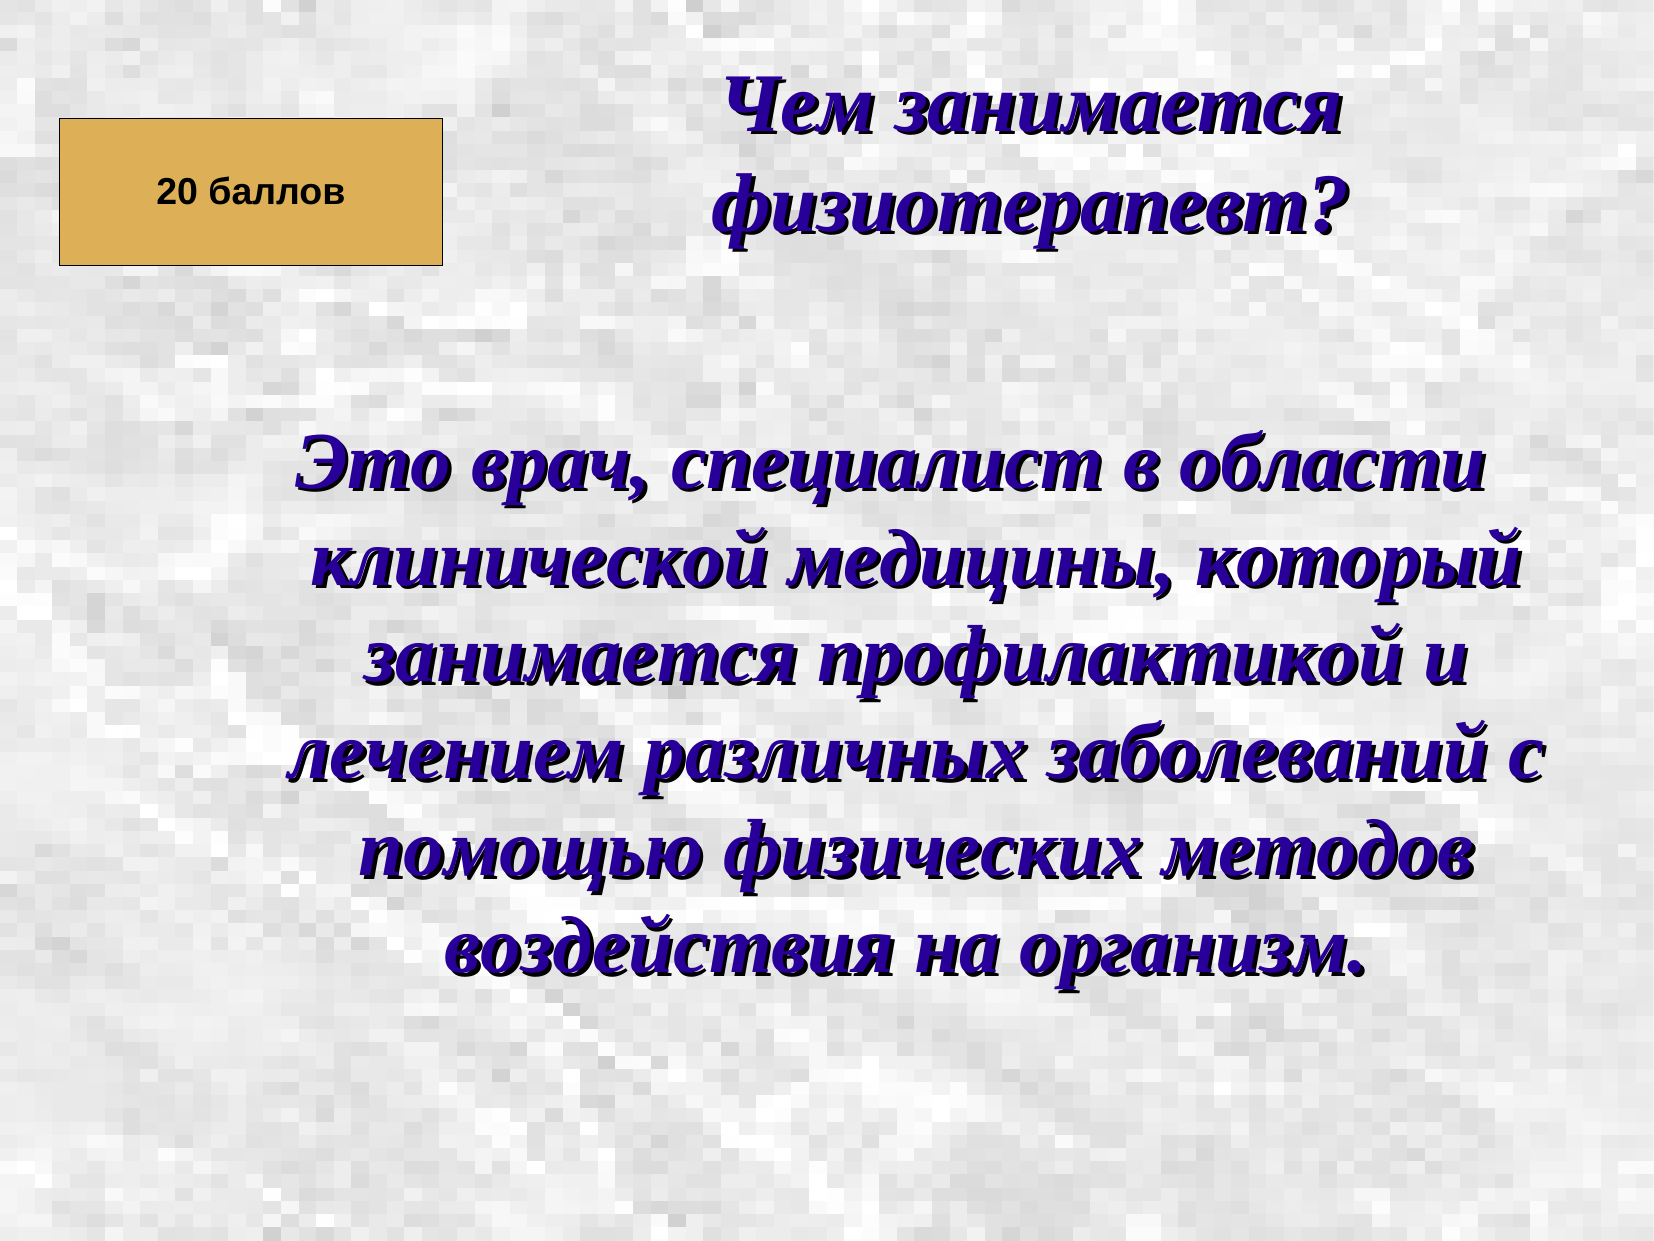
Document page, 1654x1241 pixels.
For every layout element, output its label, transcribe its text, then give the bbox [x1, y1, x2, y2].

title Чем занимается физиотерапевт? [472, 46, 1590, 249]
list Это врач, специалист в области клинической медицины, который занимается профилактикой и лечением различных заболеваний с помощью физических методов воздействия на организм. [141, 407, 1554, 991]
text_box 20 баллов [59, 118, 443, 266]
